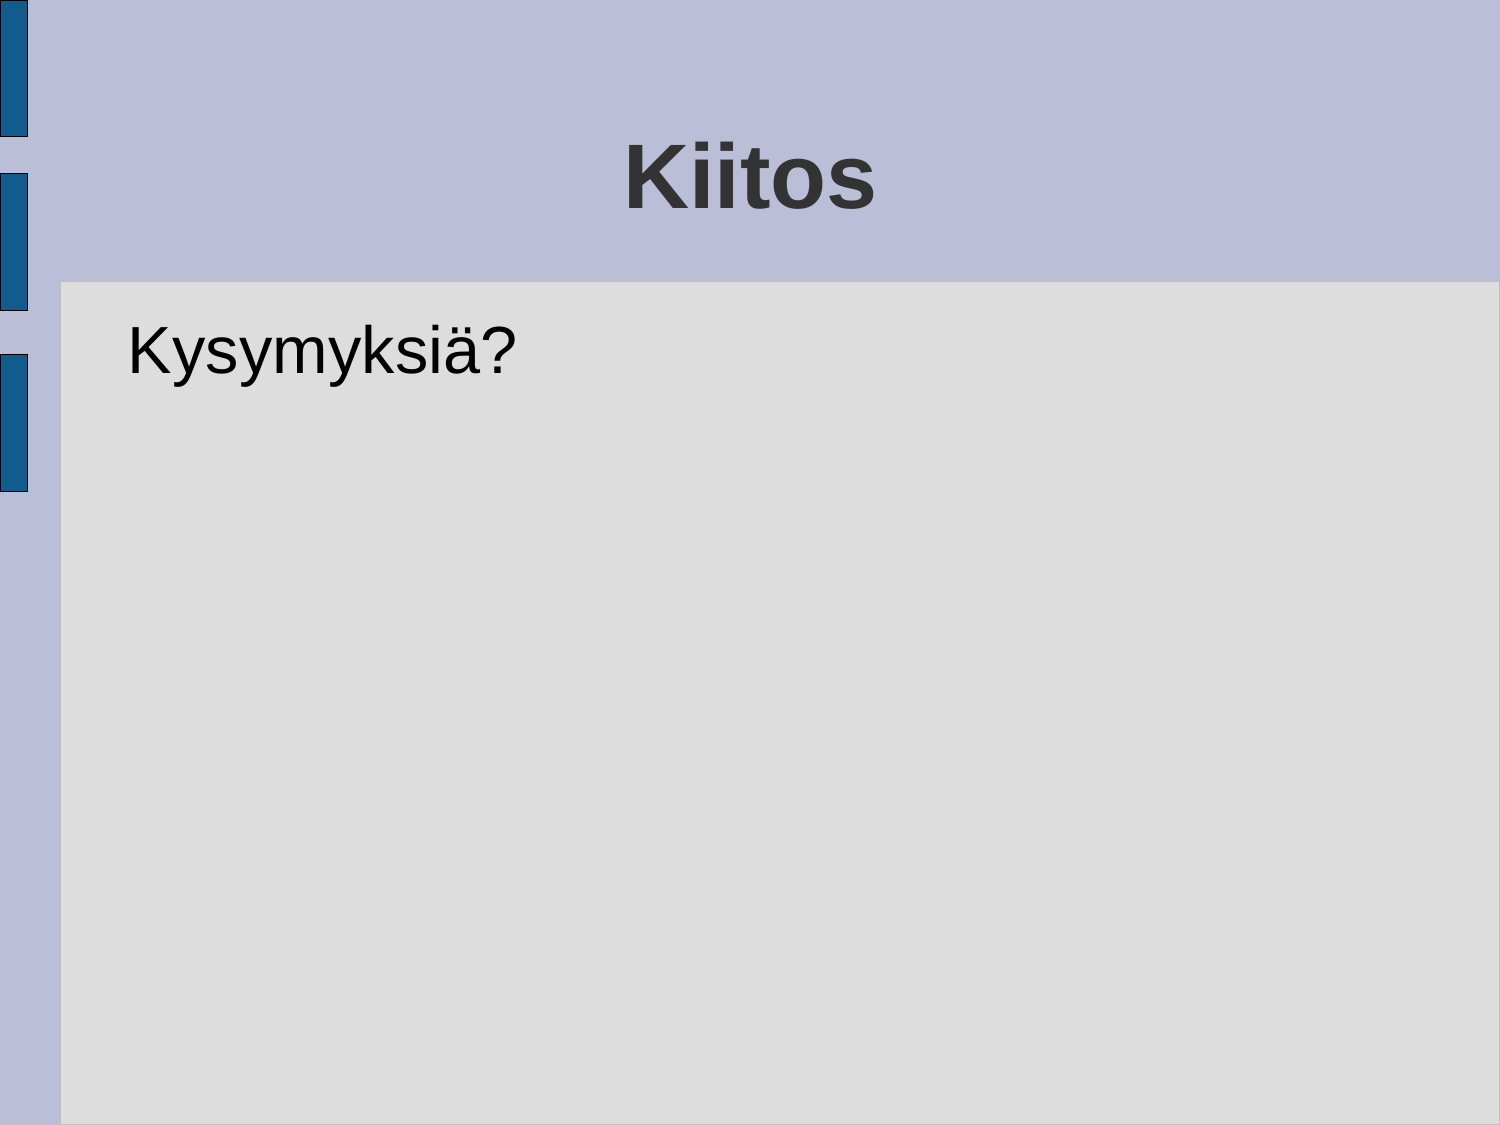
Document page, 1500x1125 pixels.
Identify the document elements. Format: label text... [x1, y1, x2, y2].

list Kysymyksiä? [110, 312, 1392, 1022]
title Kiitos [110, 82, 1392, 271]
